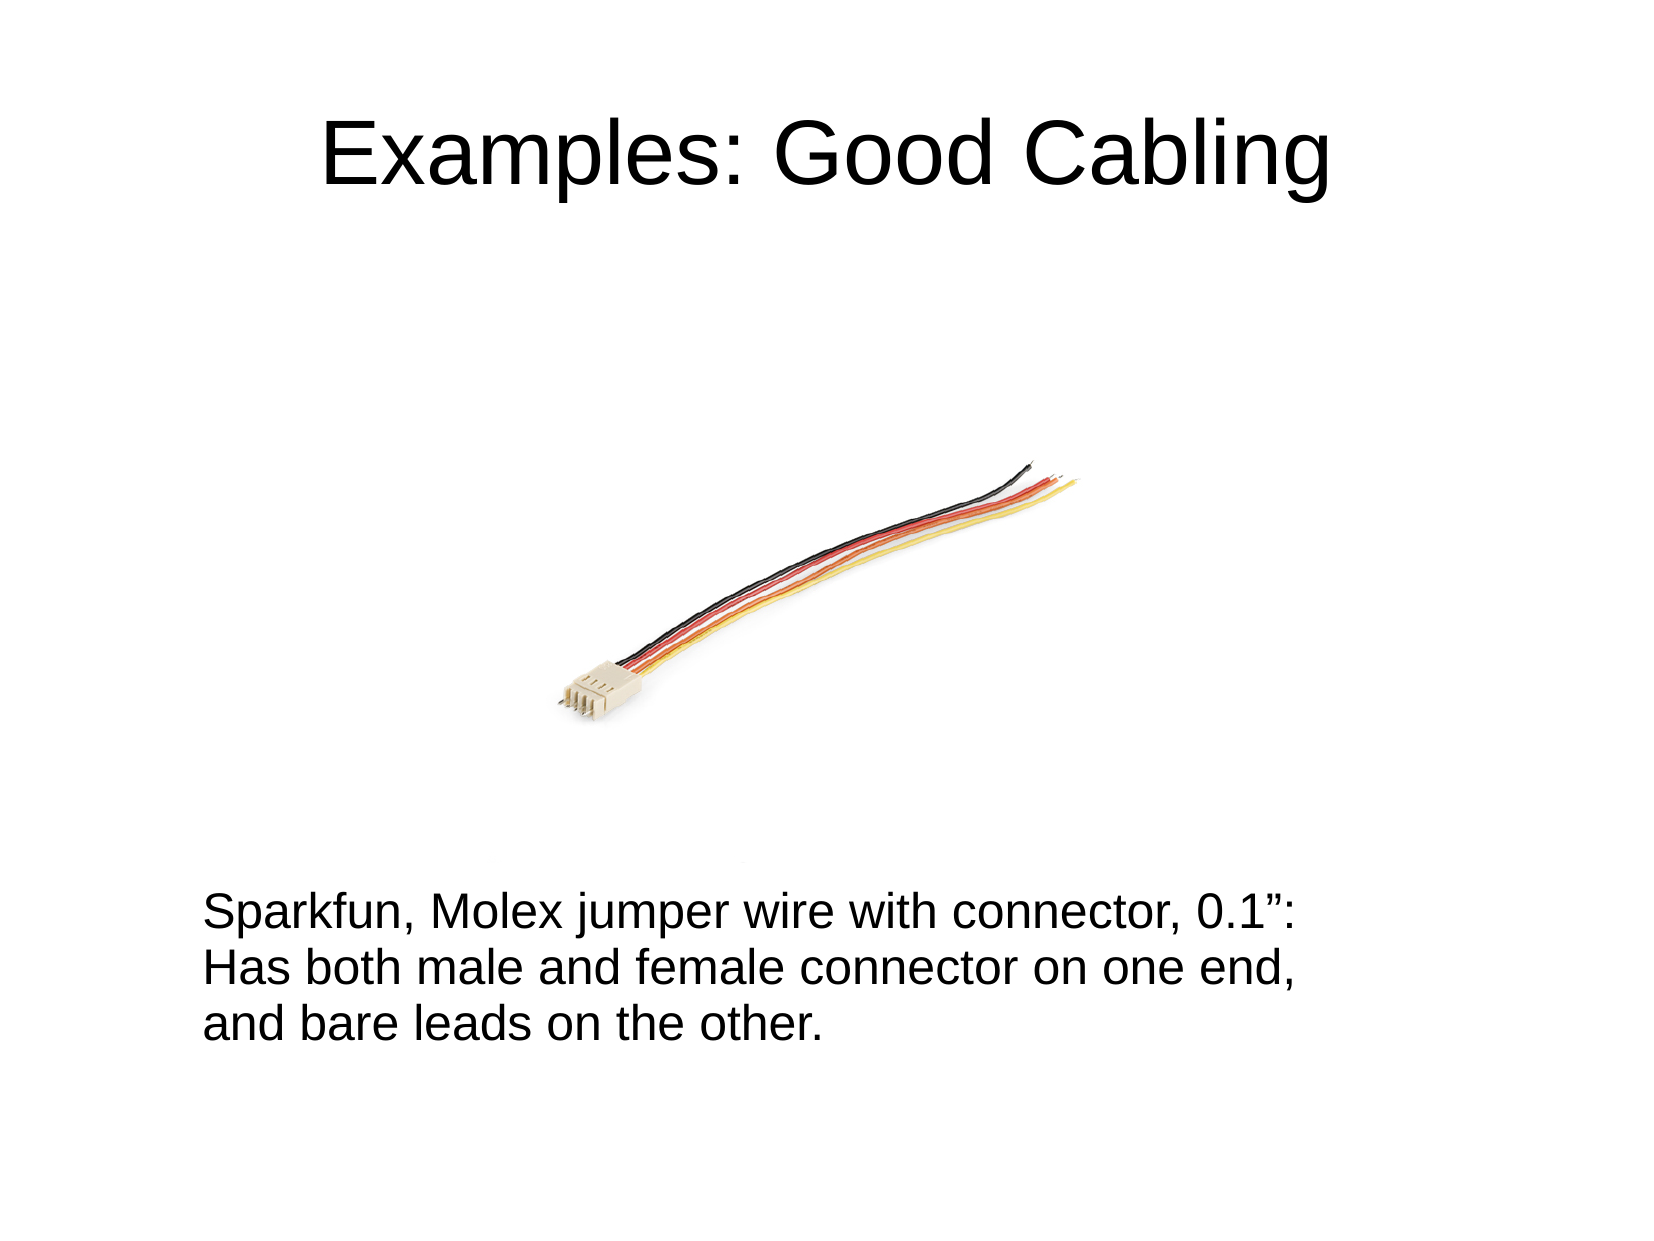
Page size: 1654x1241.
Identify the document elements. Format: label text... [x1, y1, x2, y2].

picture [487, 299, 1126, 863]
title Examples: Good Cabling [82, 49, 1571, 257]
text_box Sparkfun, Molex jumper wire with connector, 0.1”: Has both male and female connector on one end, and bare leads on the other. [187, 876, 1351, 1059]
